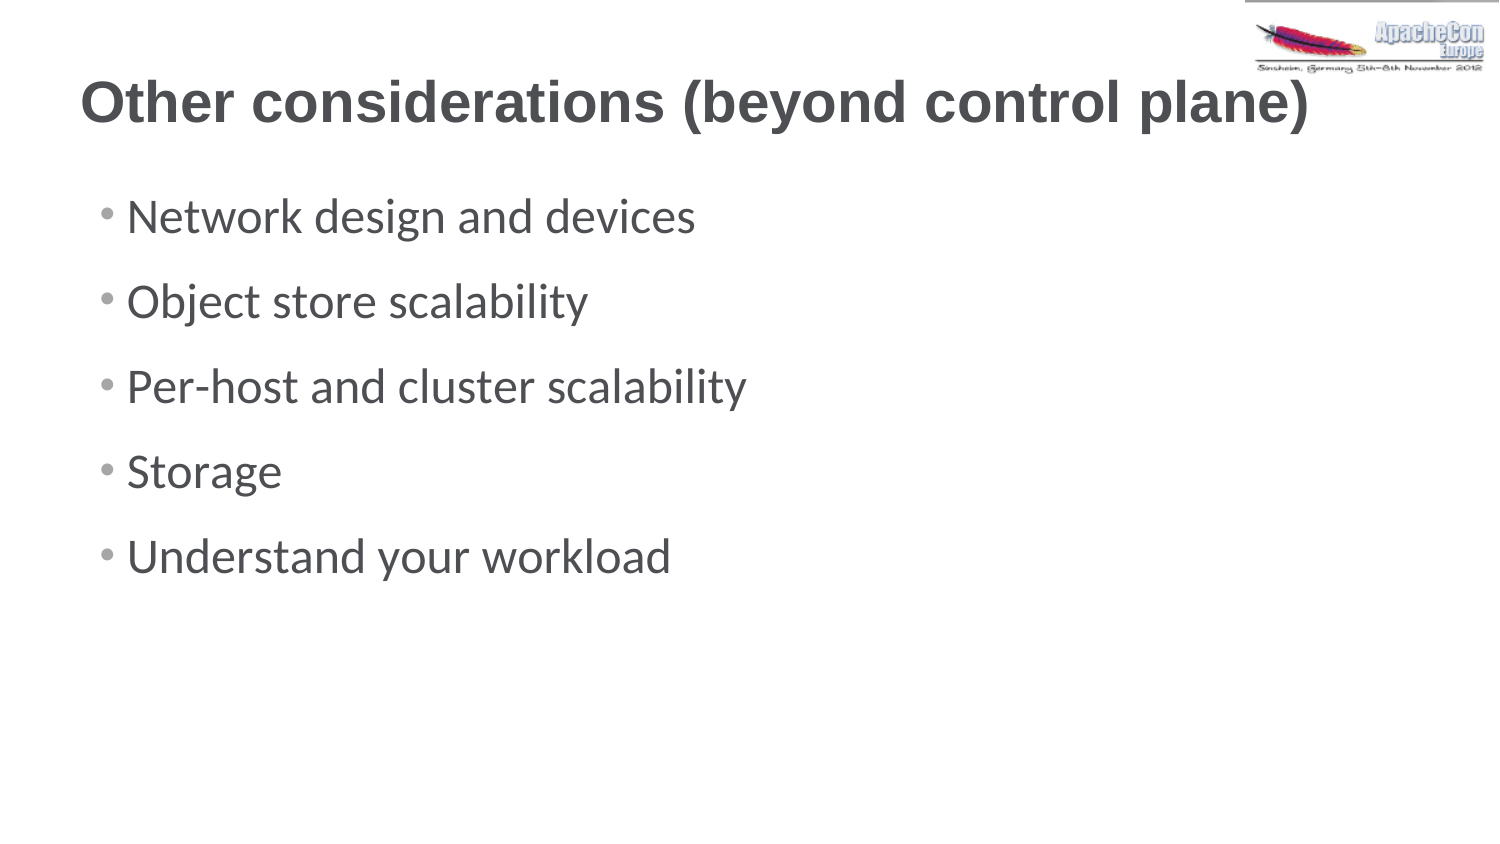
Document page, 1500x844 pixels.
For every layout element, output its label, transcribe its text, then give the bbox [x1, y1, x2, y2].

picture [1245, 0, 1499, 90]
title Other considerations (beyond control plane) [65, 47, 1438, 153]
text_box Network design and devices Object store scalability Per-host and cluster scalability Storage Understand your workload [87, 184, 1300, 591]
